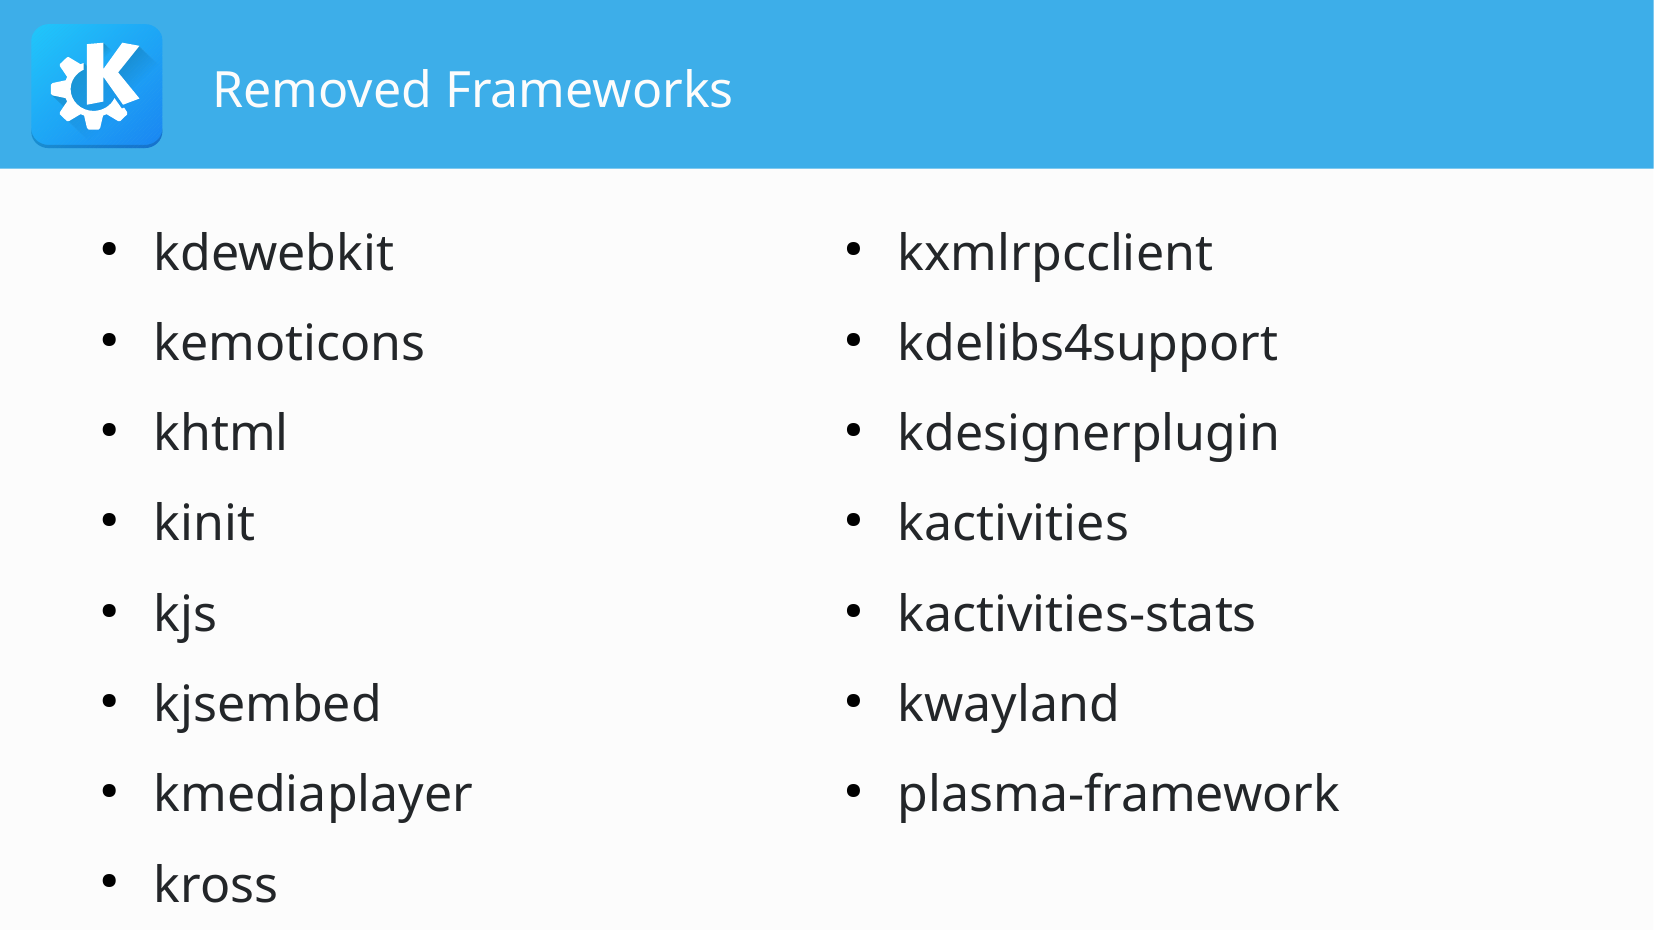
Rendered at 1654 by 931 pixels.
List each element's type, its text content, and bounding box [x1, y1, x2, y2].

list kdewebkit kemoticons khtml kinit kjs kjsembed kmediaplayer kross kxmlrpcclient kdelibs4support kdesignerplugin kactivities kactivities-stats kwayland plasma-framework [82, 216, 1571, 756]
title Removed Frameworks [212, 10, 1563, 166]
